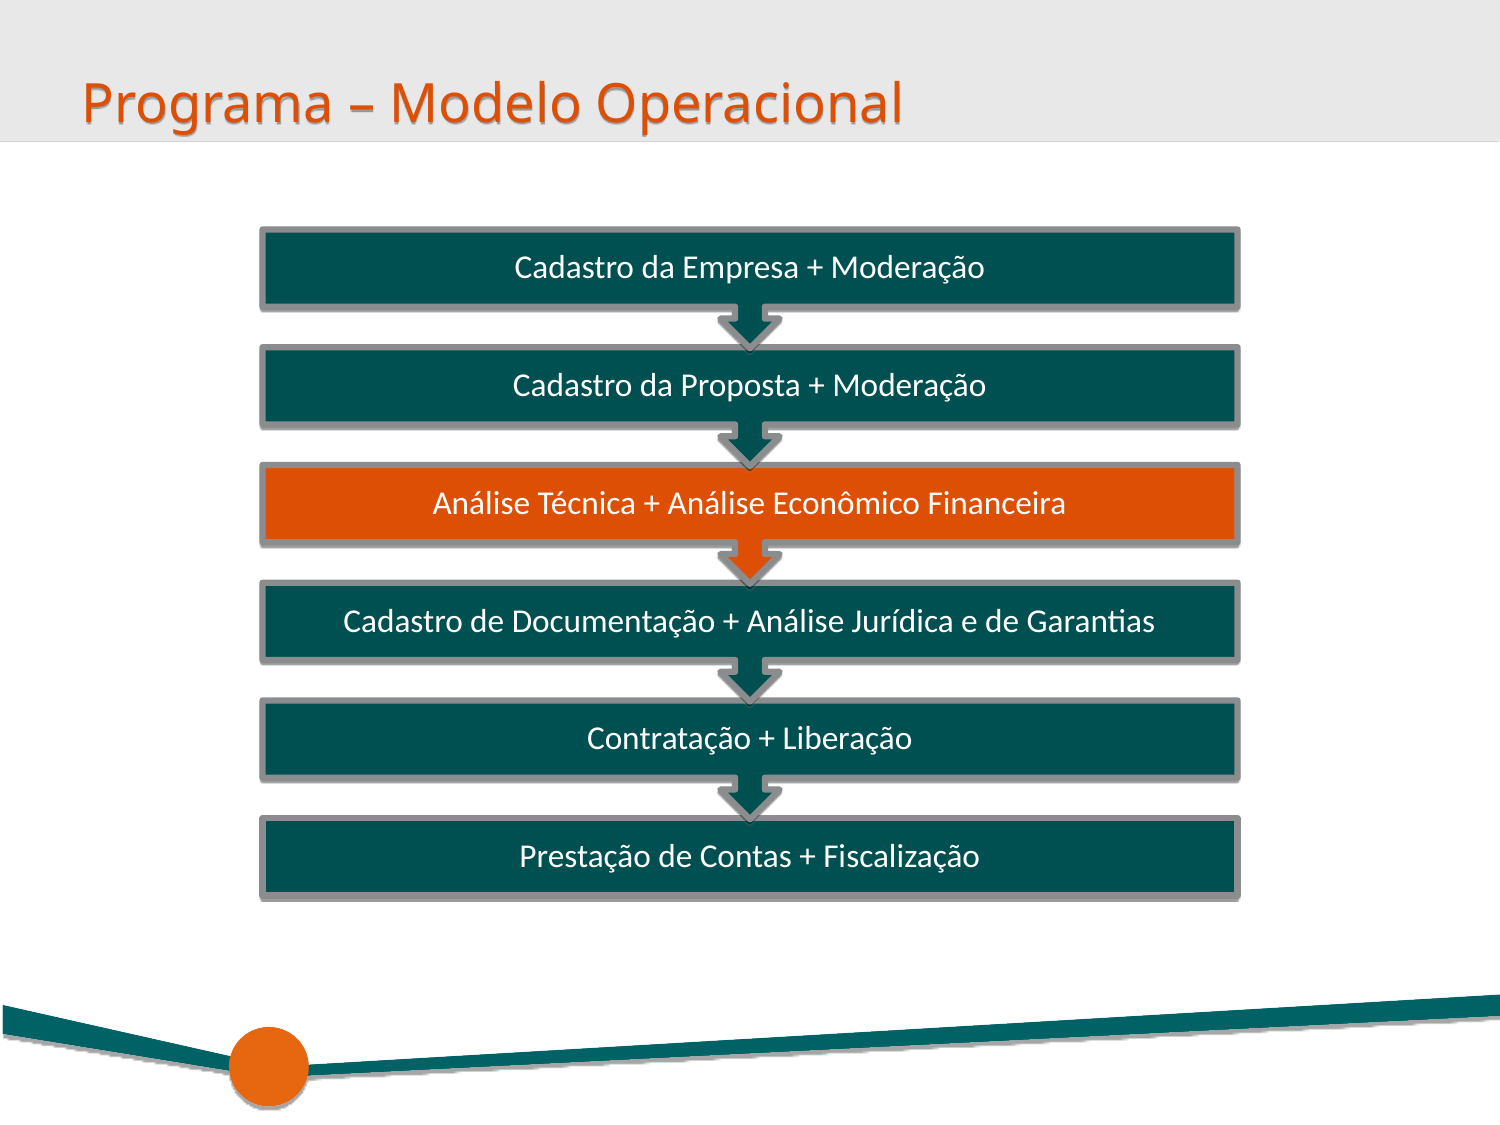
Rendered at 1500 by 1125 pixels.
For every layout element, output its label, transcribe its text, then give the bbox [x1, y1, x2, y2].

title Programa – Modelo Operacional [66, 18, 1417, 141]
text_box Cadastro de Documentação + Análise Jurídica e de Garantias [262, 582, 1238, 702]
text_box Cadastro da Empresa + Moderação [262, 229, 1238, 349]
text_box Contratação + Liberação [262, 700, 1238, 820]
text_box Prestação de Contas + Fiscalização [262, 818, 1238, 896]
text_box Análise Técnica + Análise Econômico Financeira [262, 464, 1238, 584]
text_box Cadastro da Proposta + Moderação [262, 347, 1238, 467]
